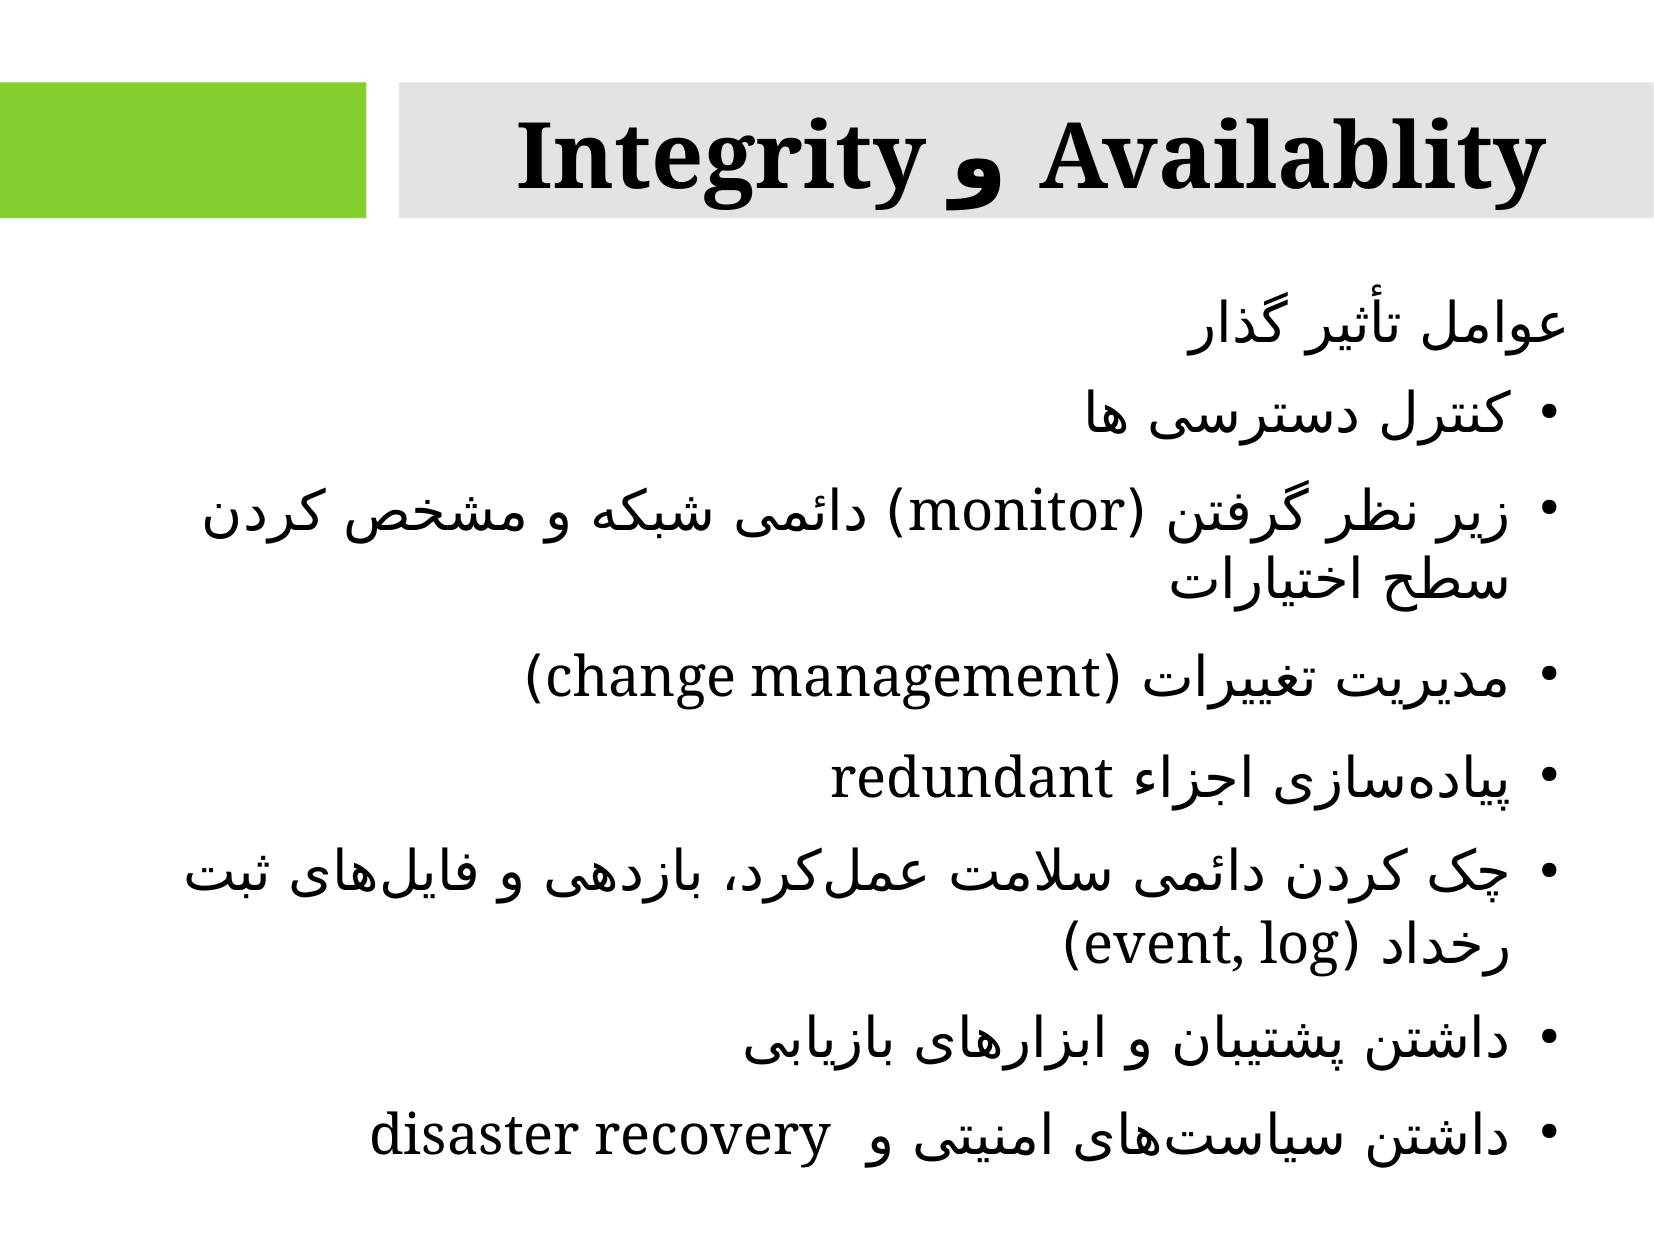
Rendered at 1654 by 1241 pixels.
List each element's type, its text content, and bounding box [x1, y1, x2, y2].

picture [0, 0, 1654, 1241]
title Integrity و Availablity [82, 49, 1571, 257]
list عوامل تأثیر گذار کنترل دسترسی ها زیر نظر گرفتن (monitor) دائمی شبکه و مشخص کردن سطح اختیارات مدیریت تغییرات (change management) پیاده‌سازی اجزاء redundant چک کردن دائمی سلامت عمل‌کرد، بازدهی و فایل‌های ثبت رخداد (event, log) داشتن پشتیبان و ابزارهای بازیابی داشتن سیاست‌های امنیتی و disaster recovery [82, 290, 1571, 1182]
